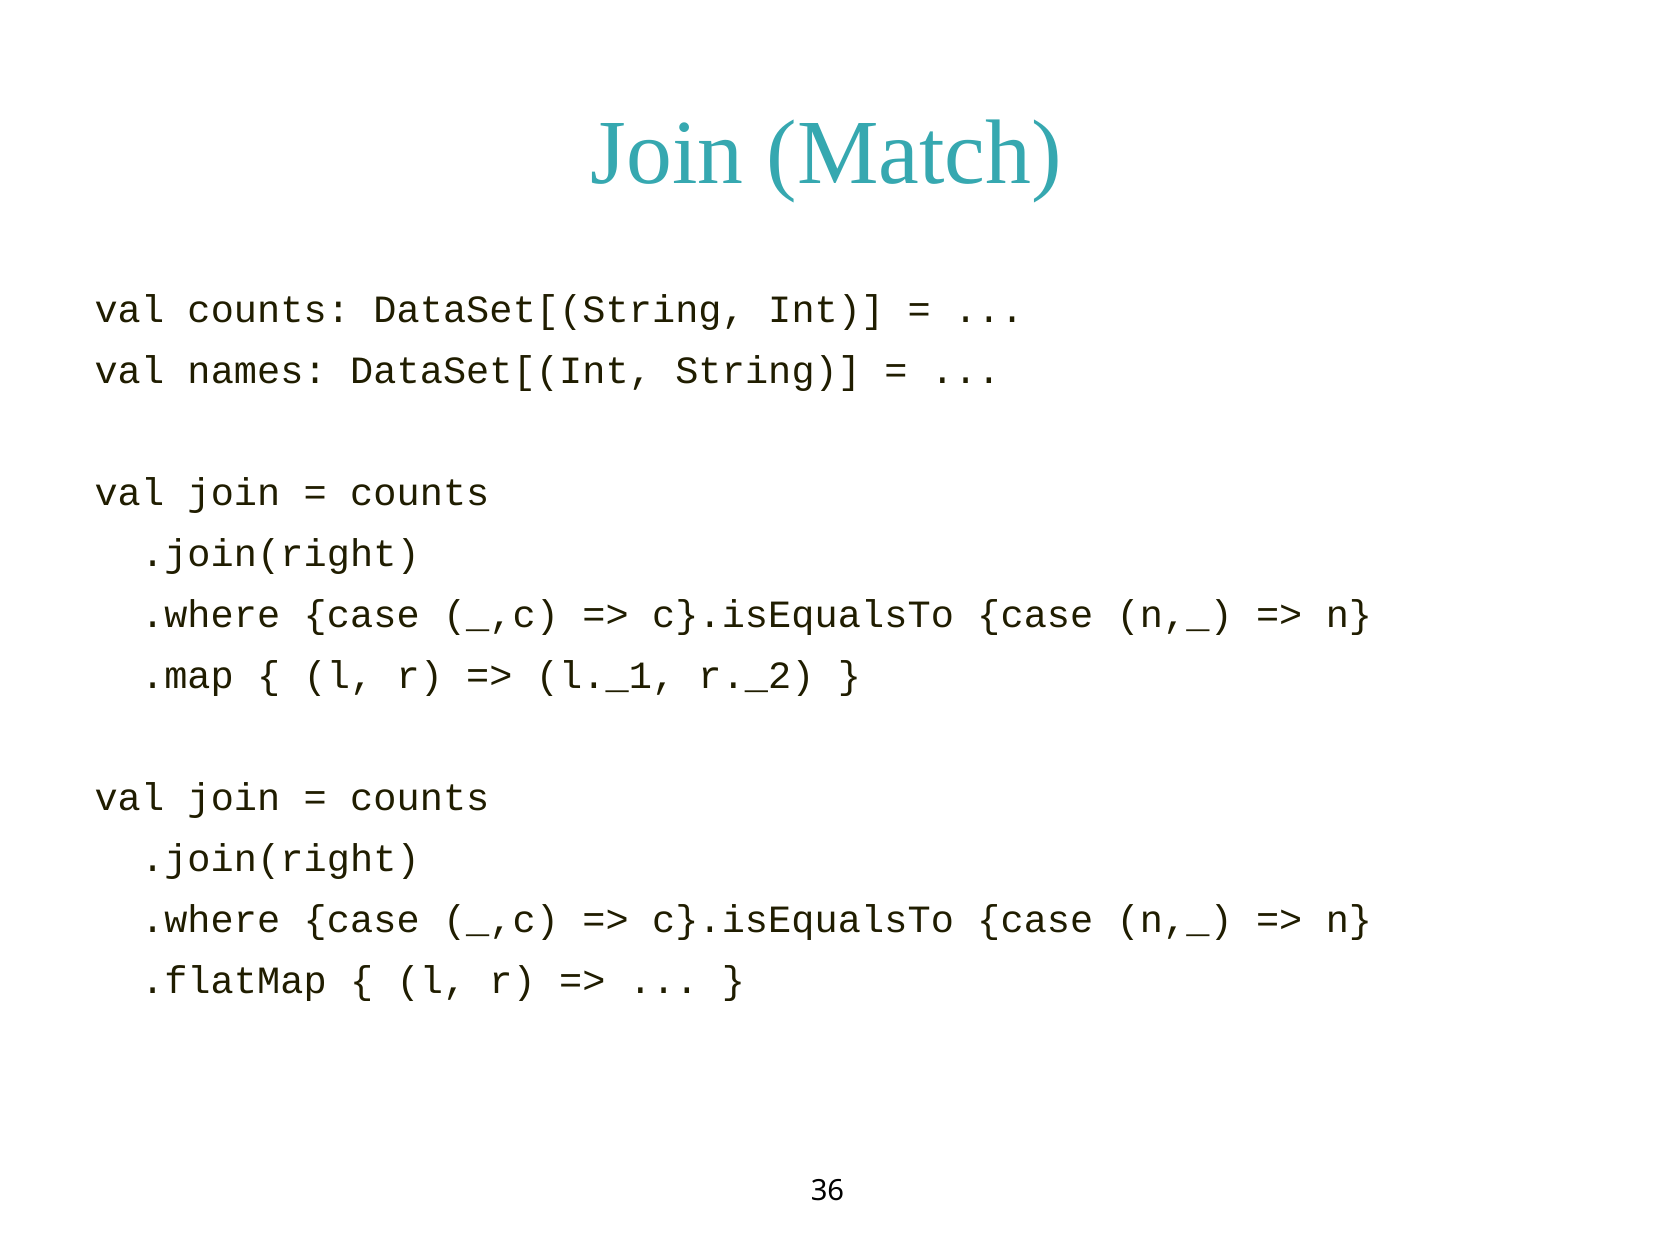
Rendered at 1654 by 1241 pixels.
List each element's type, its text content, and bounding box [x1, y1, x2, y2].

list val counts: DataSet[(String, Int)] = ... val names: DataSet[(Int, String)] = ... val join = counts .join(right) .where {case (_,c) => c}.isEqualsTo {case (n,_) => n} .map { (l, r) => (l._1, r._2) } val join = counts .join(right) .where {case (_,c) => c}.isEqualsTo {case (n,_) => n} .flatMap { (l, r) => ... } [94, 290, 1654, 1010]
title Join (Match) [82, 49, 1571, 257]
